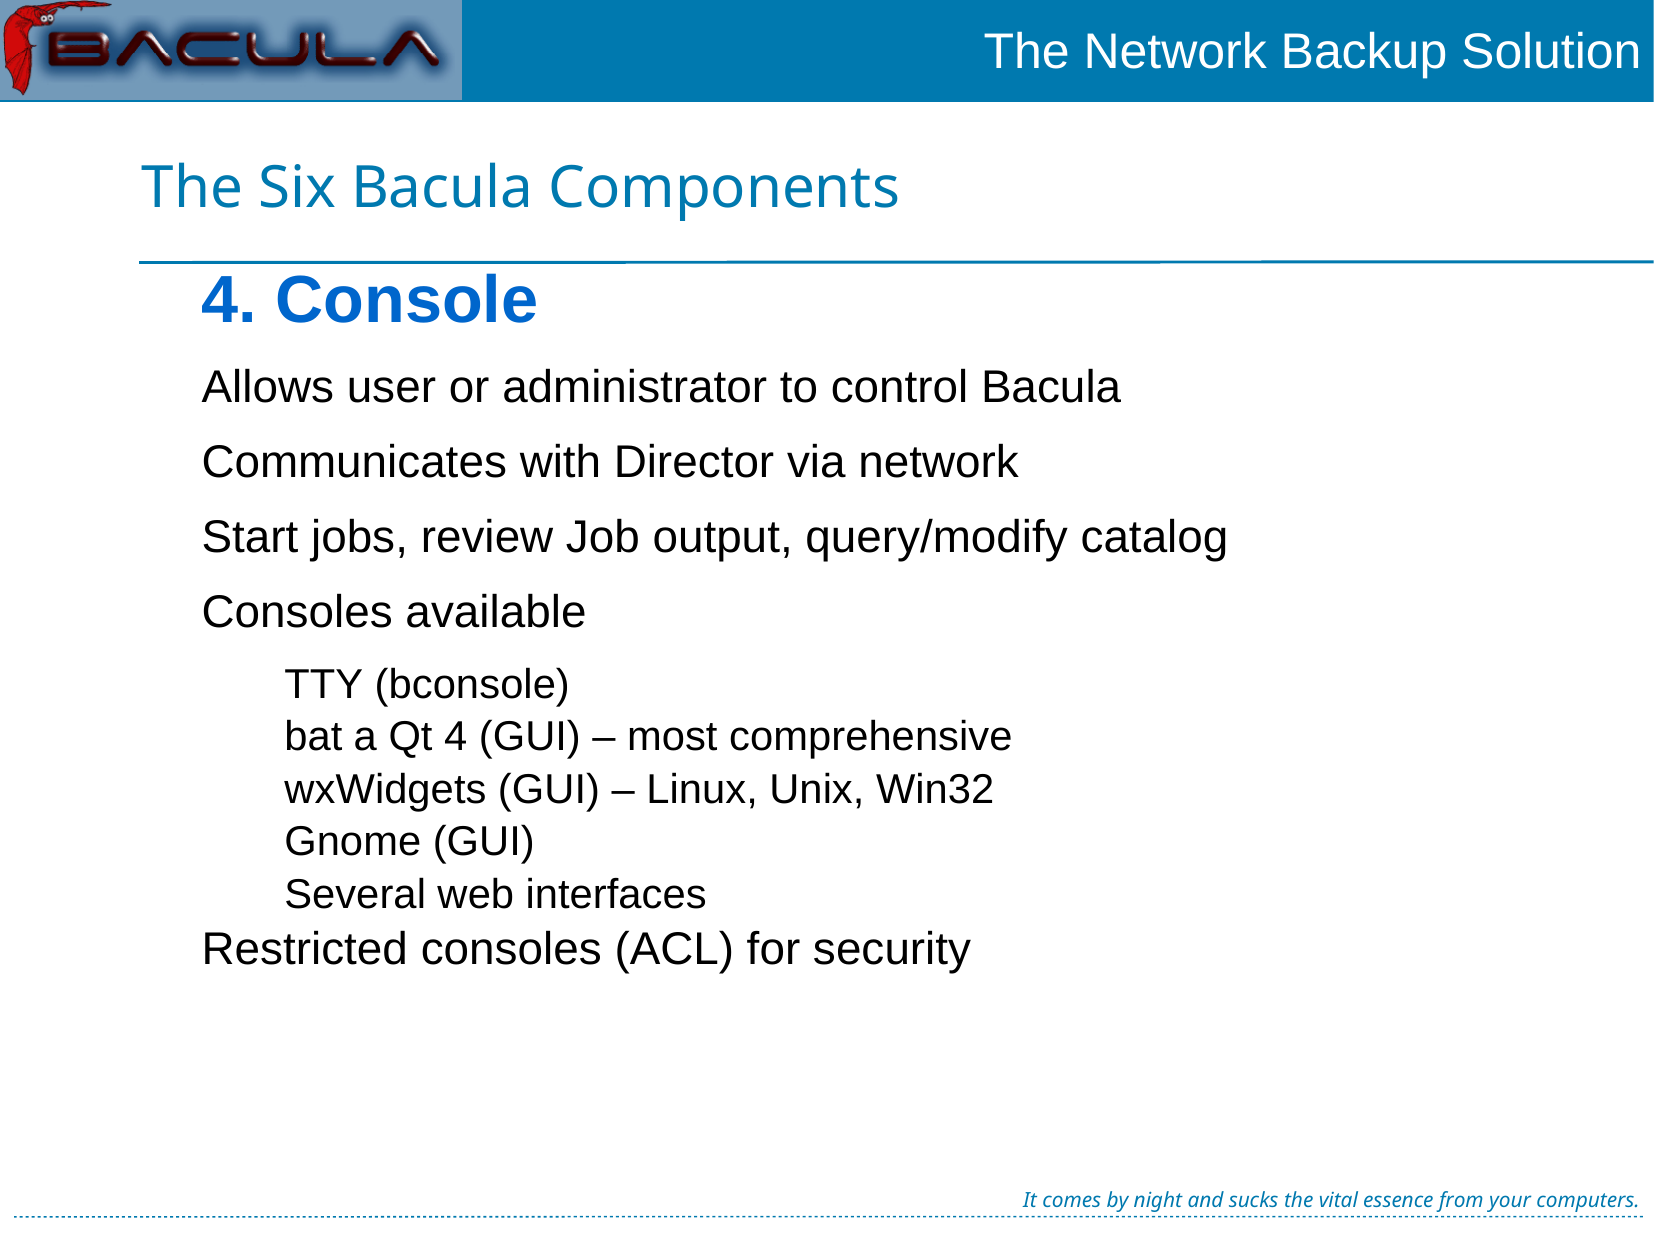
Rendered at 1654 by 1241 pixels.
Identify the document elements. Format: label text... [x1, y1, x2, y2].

picture [0, 0, 461, 99]
list 4. Console Allows user or administrator to control Bacula Communicates with Director via network Start jobs, review Job output, query/modify catalog Consoles available TTY (bconsole) bat a Qt 4 (GUI) – most comprehensive wxWidgets (GUI) – Linux, Unix, Win32 Gnome (GUI) Several web interfaces Restricted consoles (ACL) for security [107, 262, 1501, 1162]
title The Six Bacula Components [141, 112, 1501, 226]
